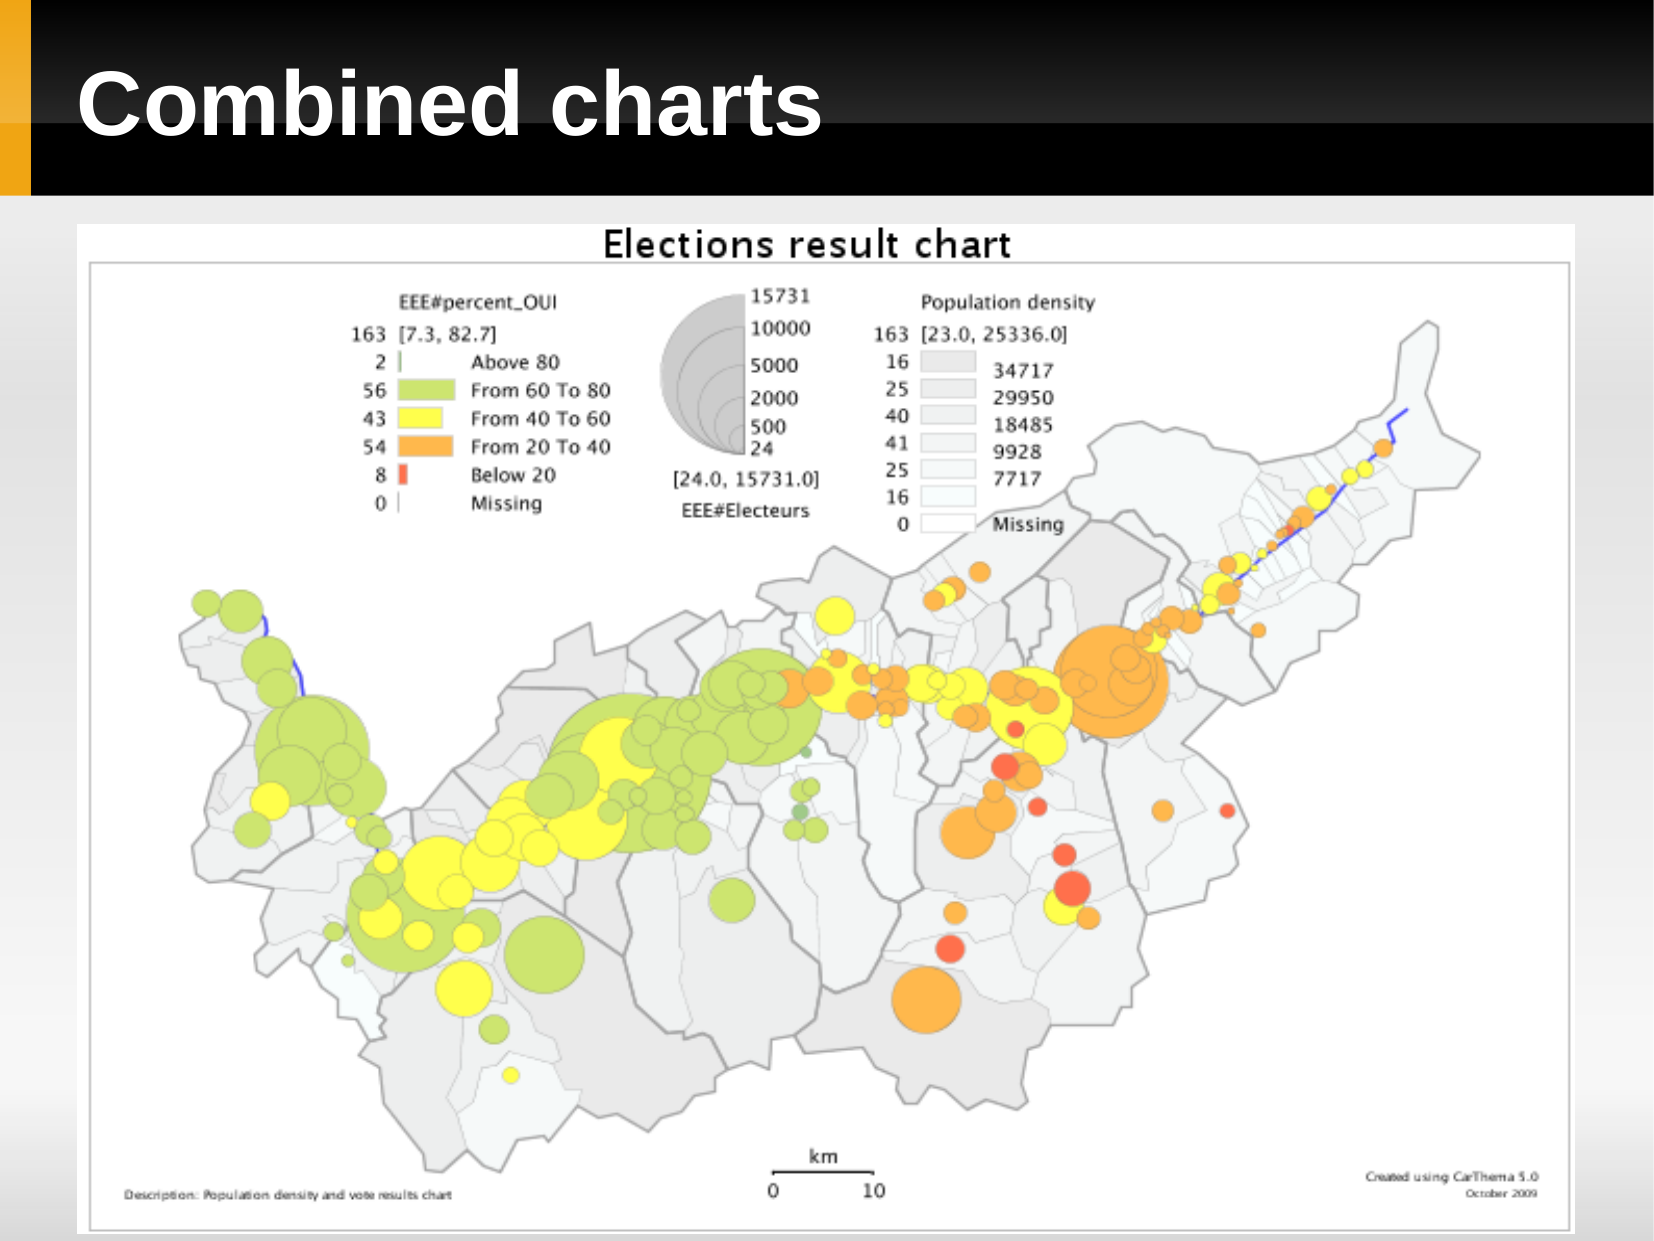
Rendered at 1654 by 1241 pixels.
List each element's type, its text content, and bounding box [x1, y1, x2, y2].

picture [0, 0, 1654, 1241]
title Combined charts [76, 7, 1565, 200]
